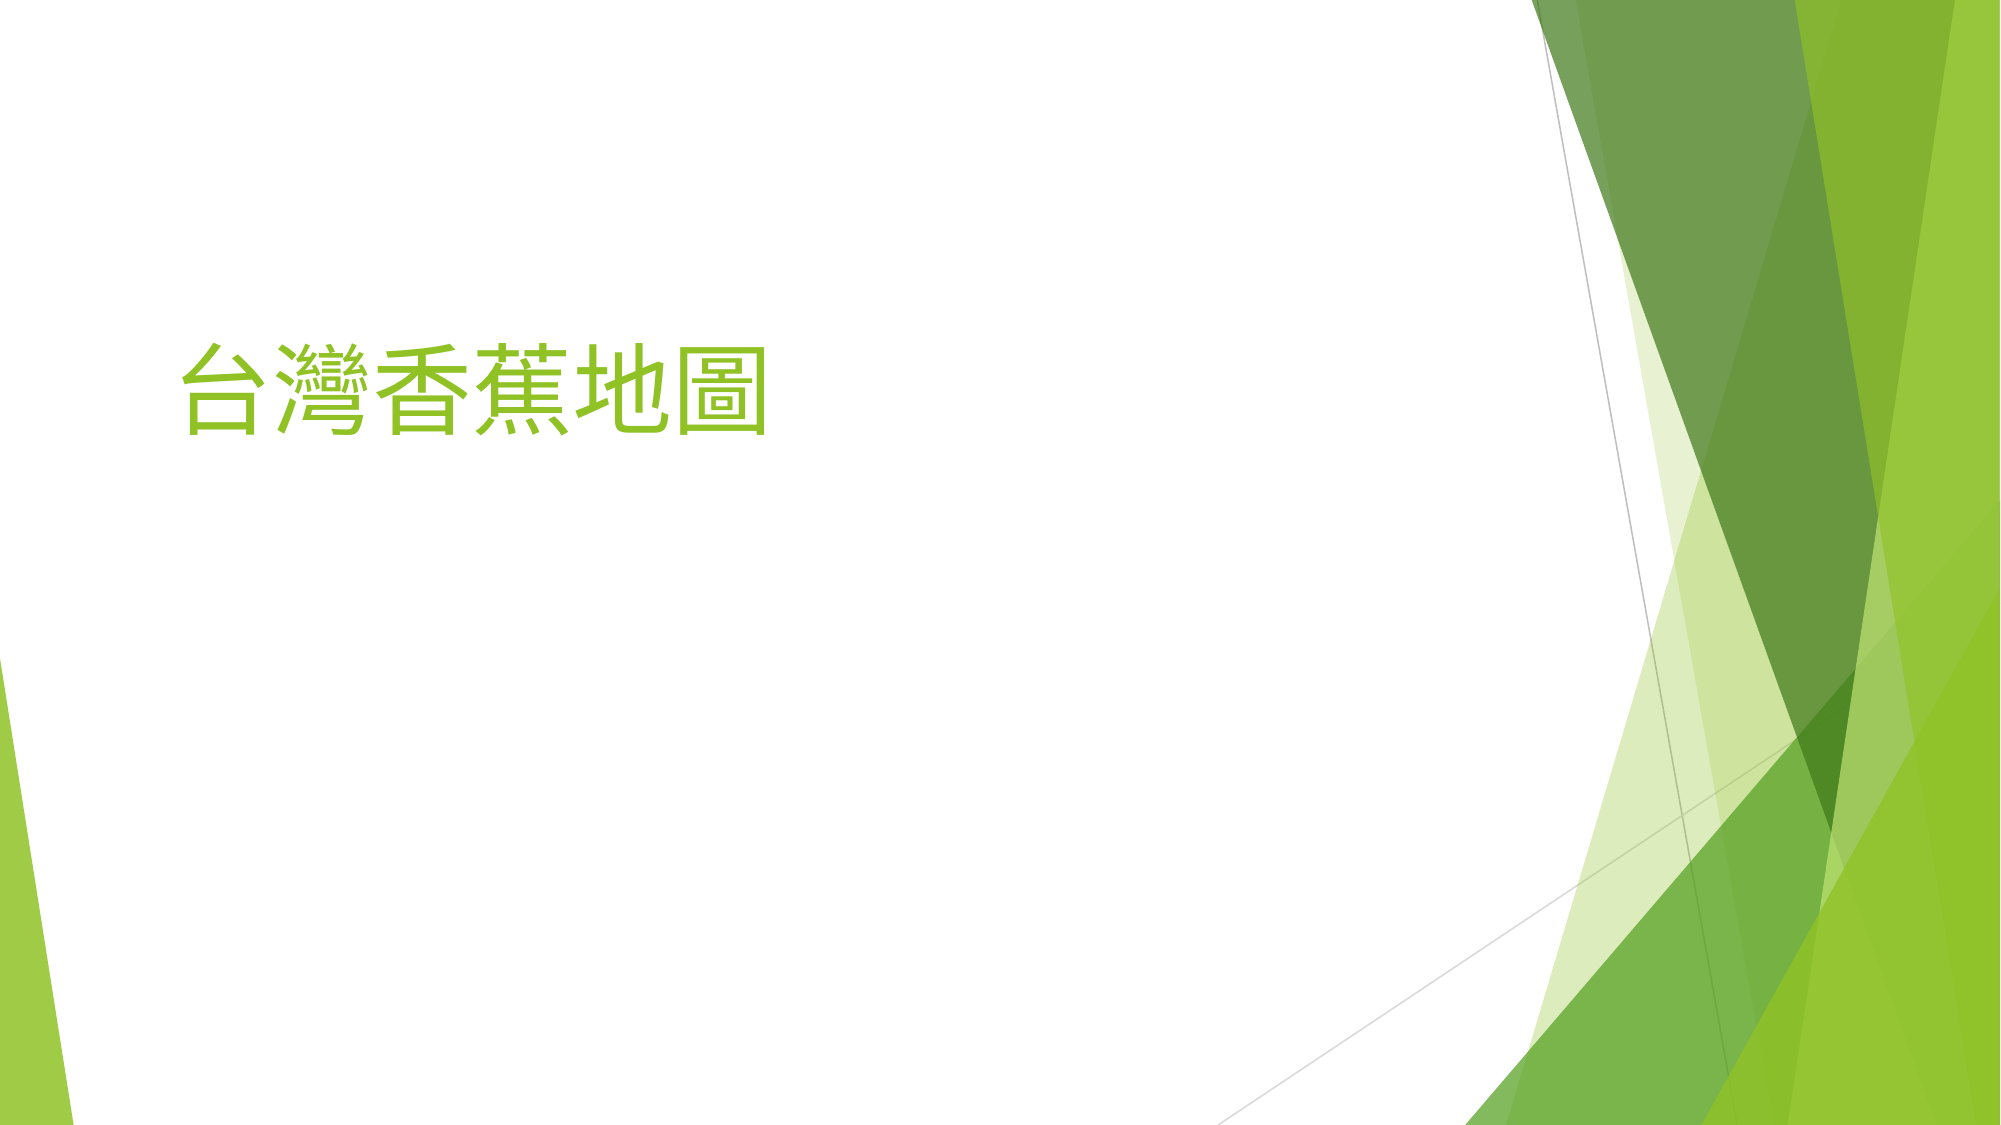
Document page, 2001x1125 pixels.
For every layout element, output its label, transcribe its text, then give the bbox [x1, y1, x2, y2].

text_box 台灣香蕉地圖 [157, 319, 1568, 620]
